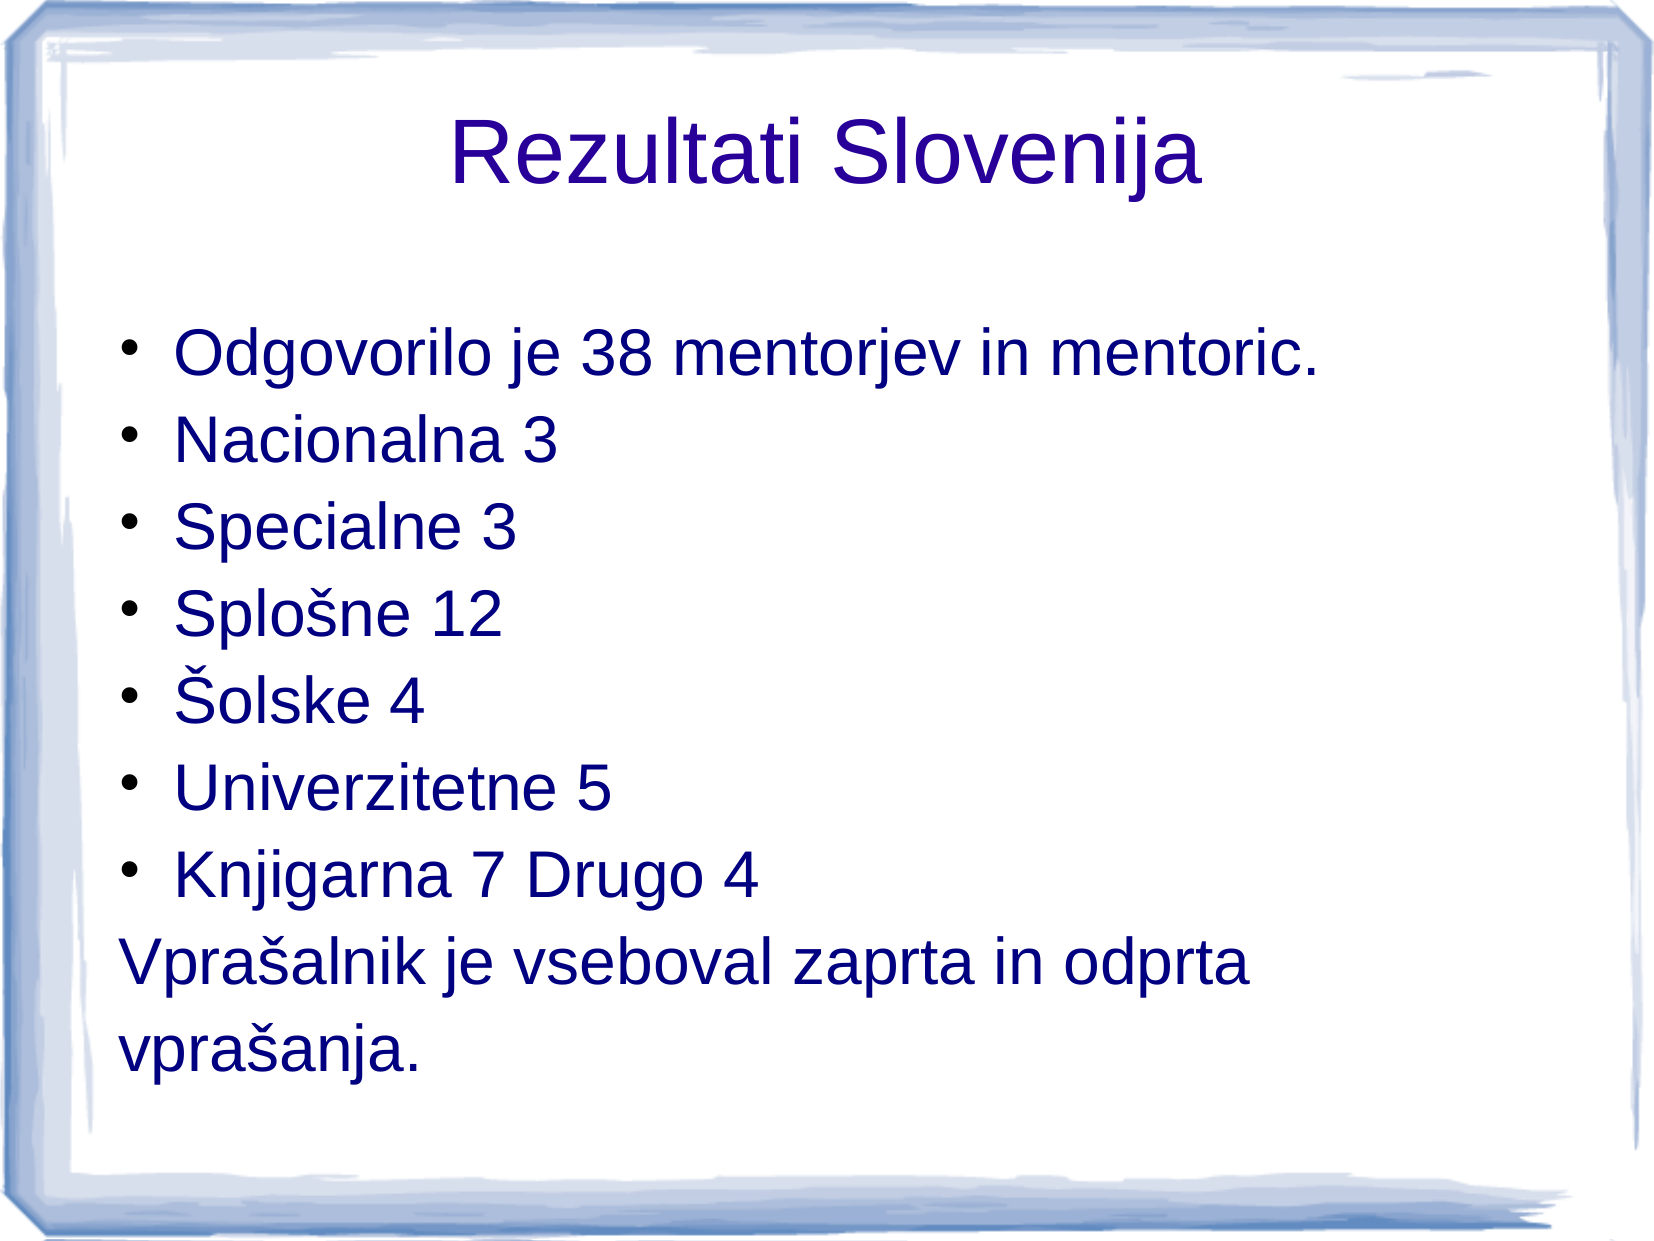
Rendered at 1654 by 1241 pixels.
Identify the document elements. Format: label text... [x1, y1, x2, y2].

list Odgovorilo je 38 mentorjev in mentoric. Nacionalna 3 Specialne 3 Splošne 12 Šolske 4 Univerzitetne 5 Knjigarna 7 Drugo 4 Vprašalnik je vseboval zaprta in odprta vprašanja. [118, 324, 1571, 1092]
picture [0, 0, 1654, 1241]
title Rezultati Slovenija [82, 49, 1571, 257]
